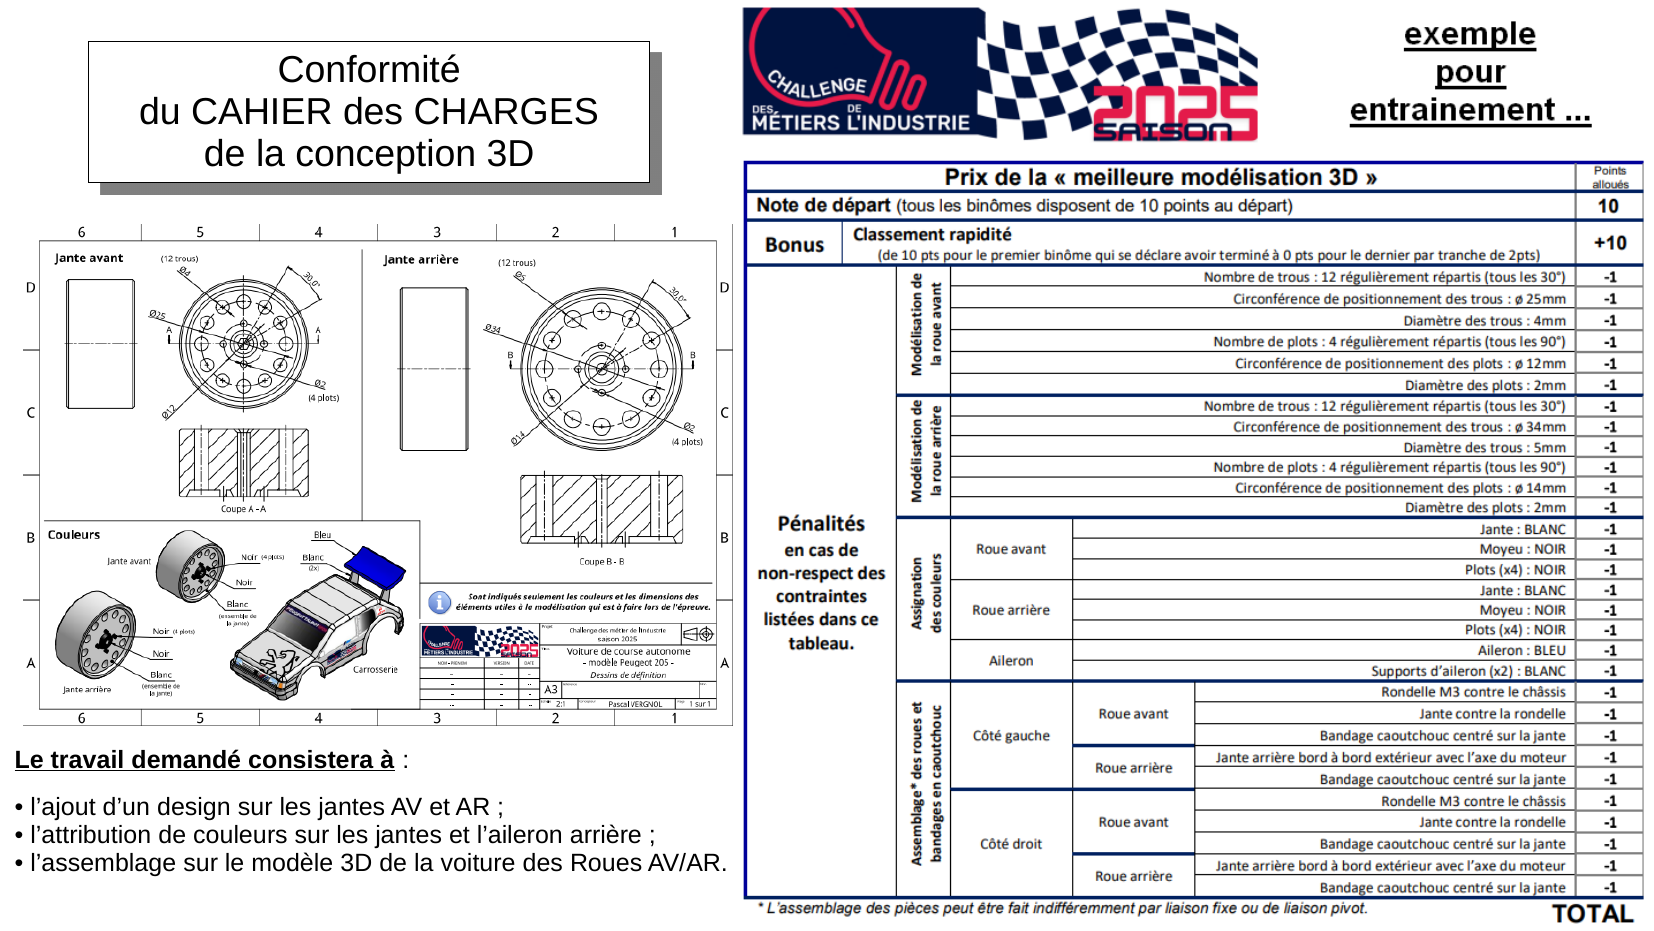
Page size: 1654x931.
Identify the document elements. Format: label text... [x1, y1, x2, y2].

picture [23, 224, 733, 726]
picture [738, 3, 1646, 931]
text_box Le travail demandé consistera à : • l’ajout d’un design sur les jantes AV et AR ; • l’attribution de couleurs sur les jantes et l’aileron arrière ; • l’assemblage sur le modèle 3D de la voiture des Roues AV/AR. [0, 738, 768, 886]
text_box Conformité du CAHIER des CHARGES de la conception 3D [88, 41, 650, 183]
